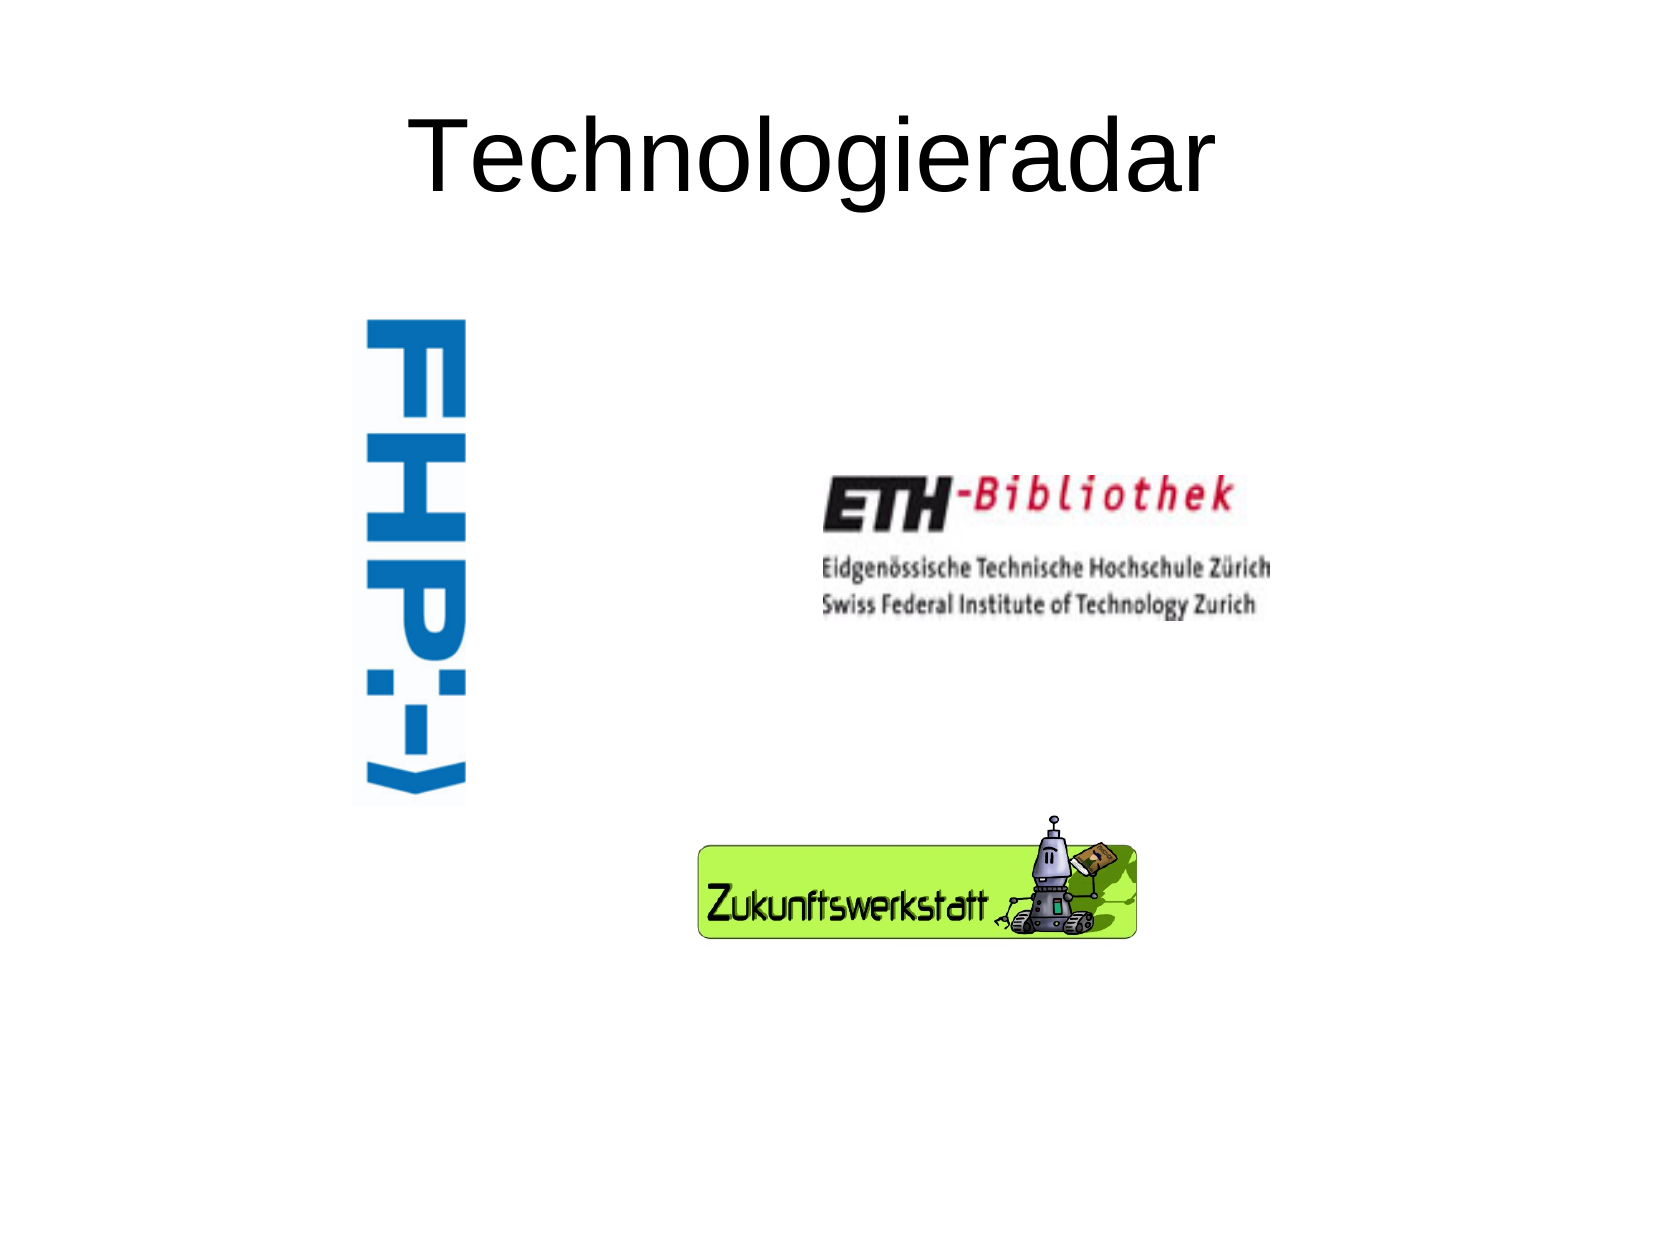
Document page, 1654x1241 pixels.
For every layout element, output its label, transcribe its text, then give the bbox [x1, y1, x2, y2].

title Technologieradar [82, 56, 1571, 249]
picture [823, 475, 1270, 621]
picture [273, 295, 561, 827]
picture [649, 801, 1181, 975]
